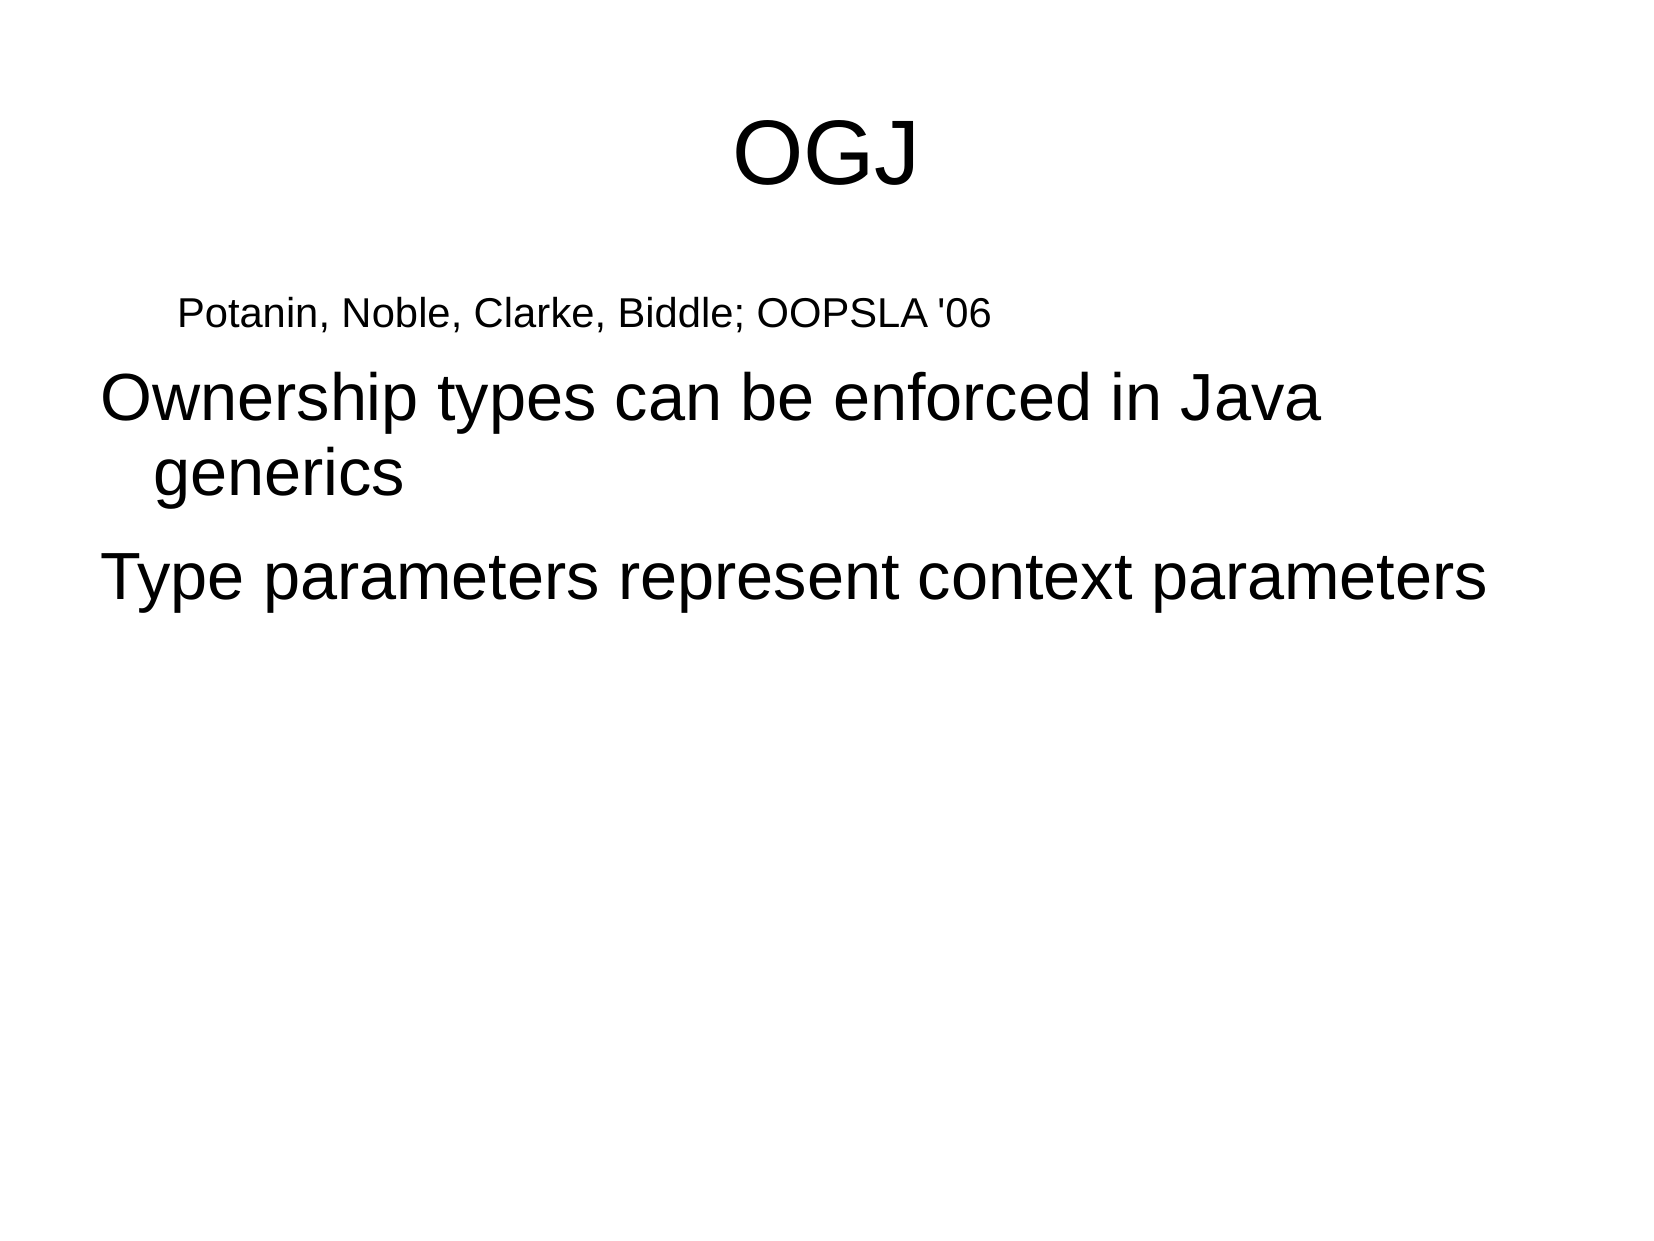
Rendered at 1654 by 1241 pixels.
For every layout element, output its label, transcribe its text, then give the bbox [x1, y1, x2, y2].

list Potanin, Noble, Clarke, Biddle; OOPSLA '06 Ownership types can be enforced in Java generics Type parameters represent context parameters [82, 290, 1571, 1094]
title OGJ [82, 49, 1571, 257]
